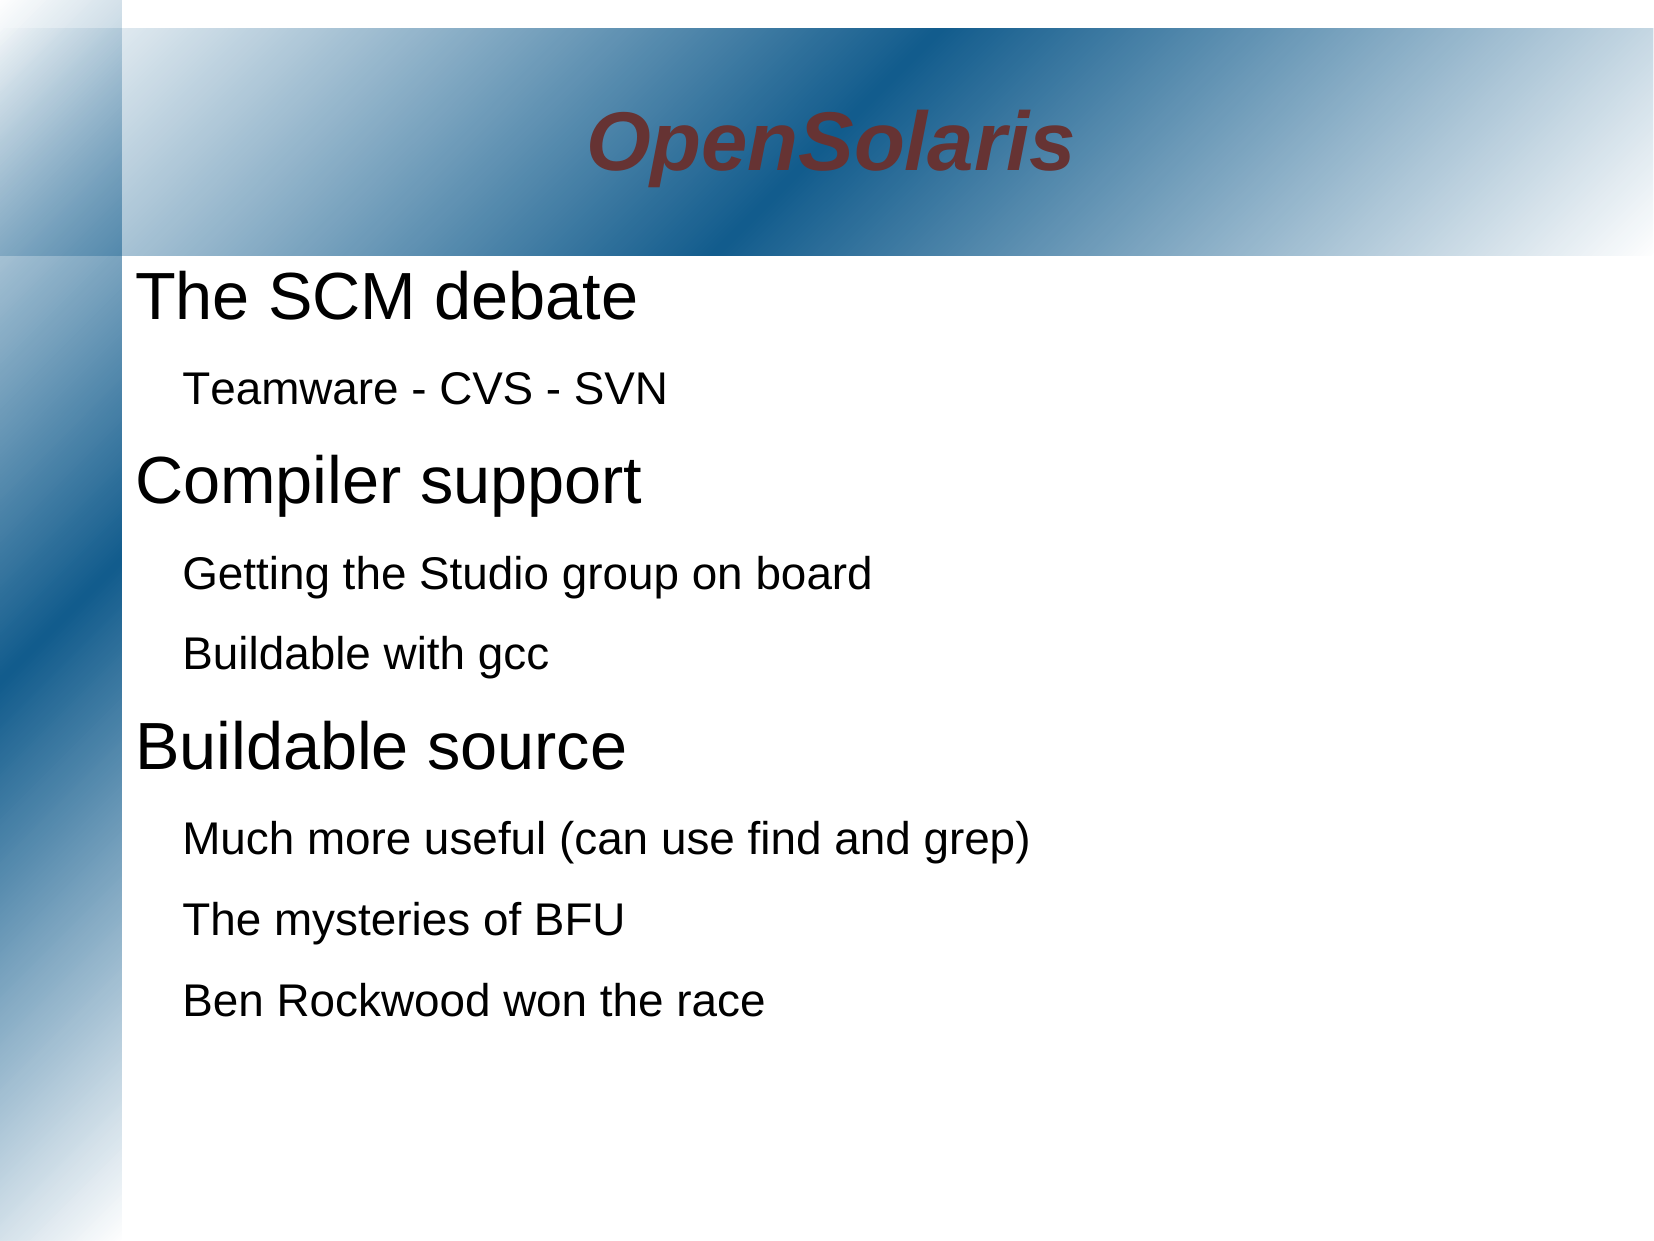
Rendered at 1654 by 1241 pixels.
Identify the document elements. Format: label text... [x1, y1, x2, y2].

list The SCM debate Teamware - CVS - SVN Compiler support Getting the Studio group on board Buildable with gcc Buildable source Much more useful (can use find and grep) The mysteries of BFU Ben Rockwood won the race [123, 258, 1536, 1040]
title OpenSolaris [125, 37, 1538, 246]
